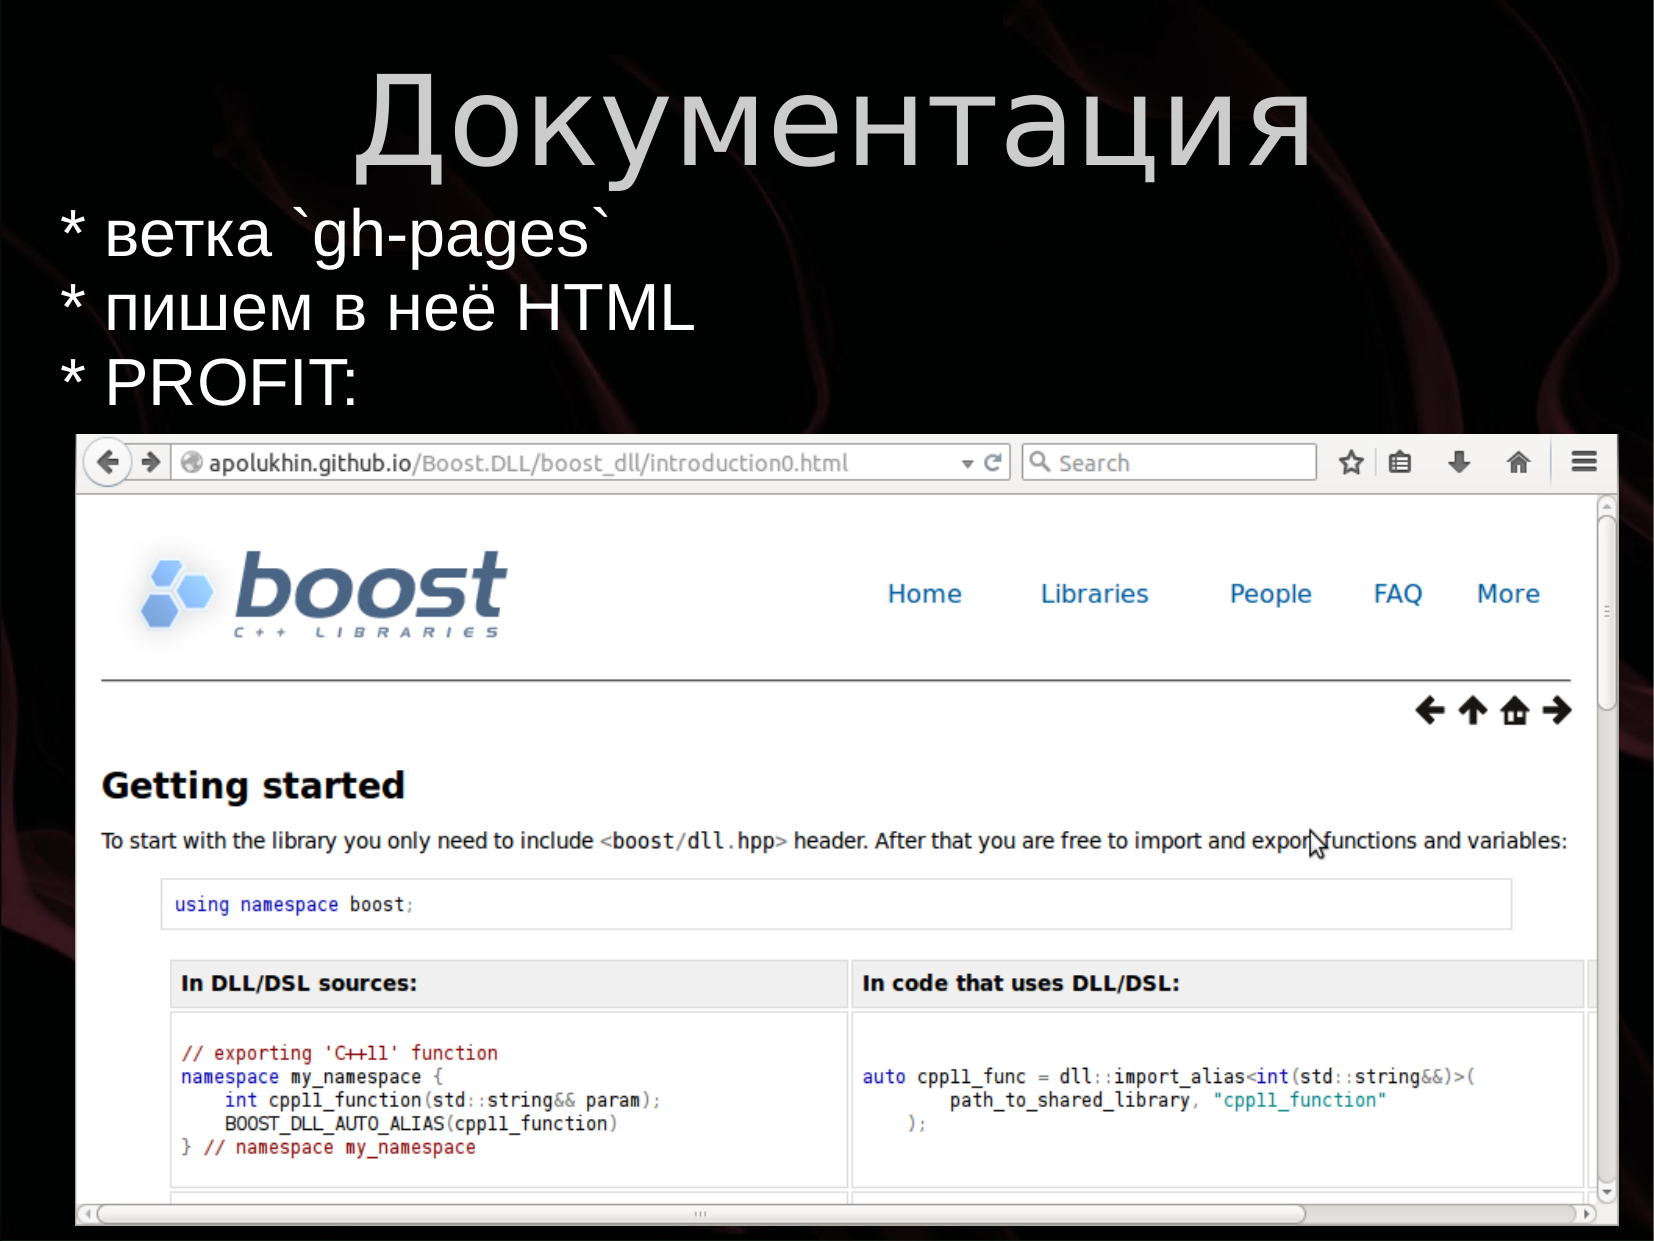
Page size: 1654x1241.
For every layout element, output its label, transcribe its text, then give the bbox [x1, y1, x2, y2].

text_box * ветка `gh-pages` * пишем в неё HTML * PROFIT: [60, 195, 1606, 495]
title Документация [90, 45, 1579, 195]
picture [0, 0, 1654, 1241]
